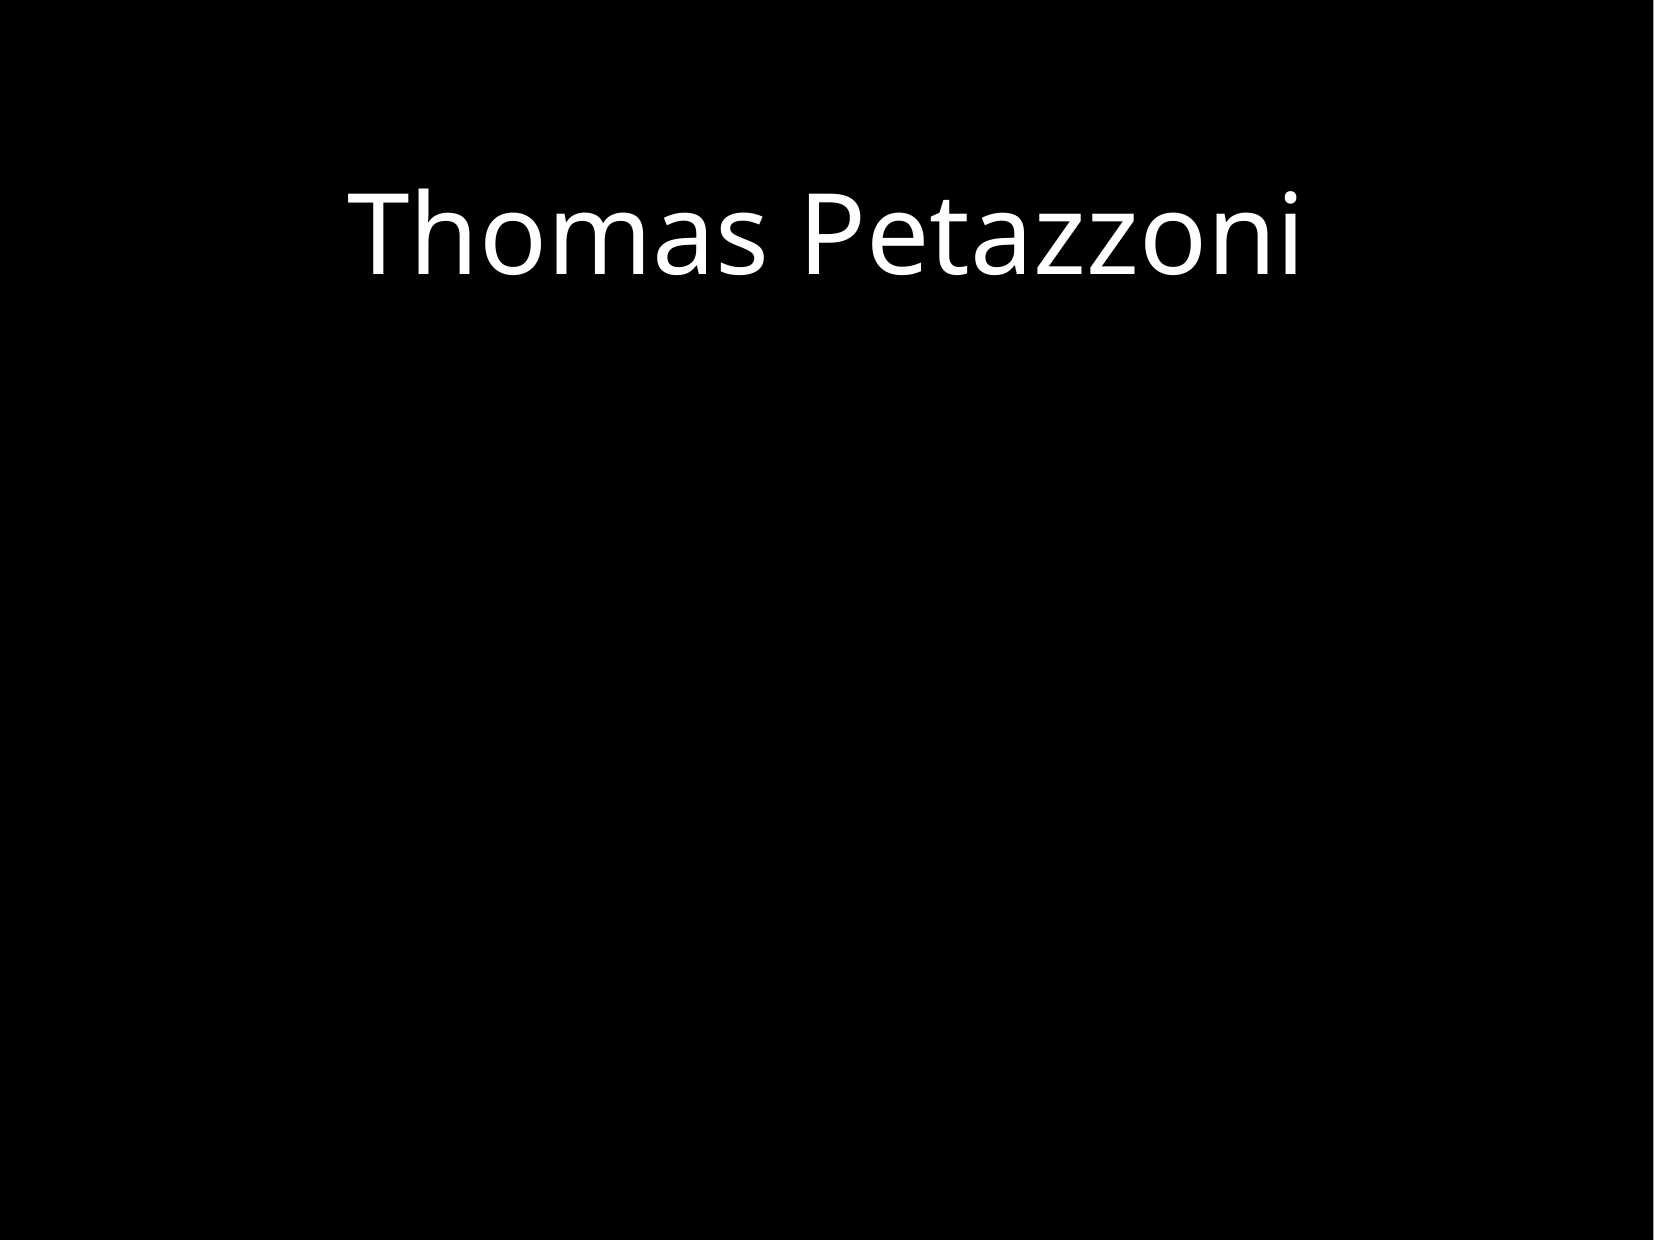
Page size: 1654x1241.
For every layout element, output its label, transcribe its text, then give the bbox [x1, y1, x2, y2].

title Thomas Petazzoni [82, 56, 1571, 1172]
